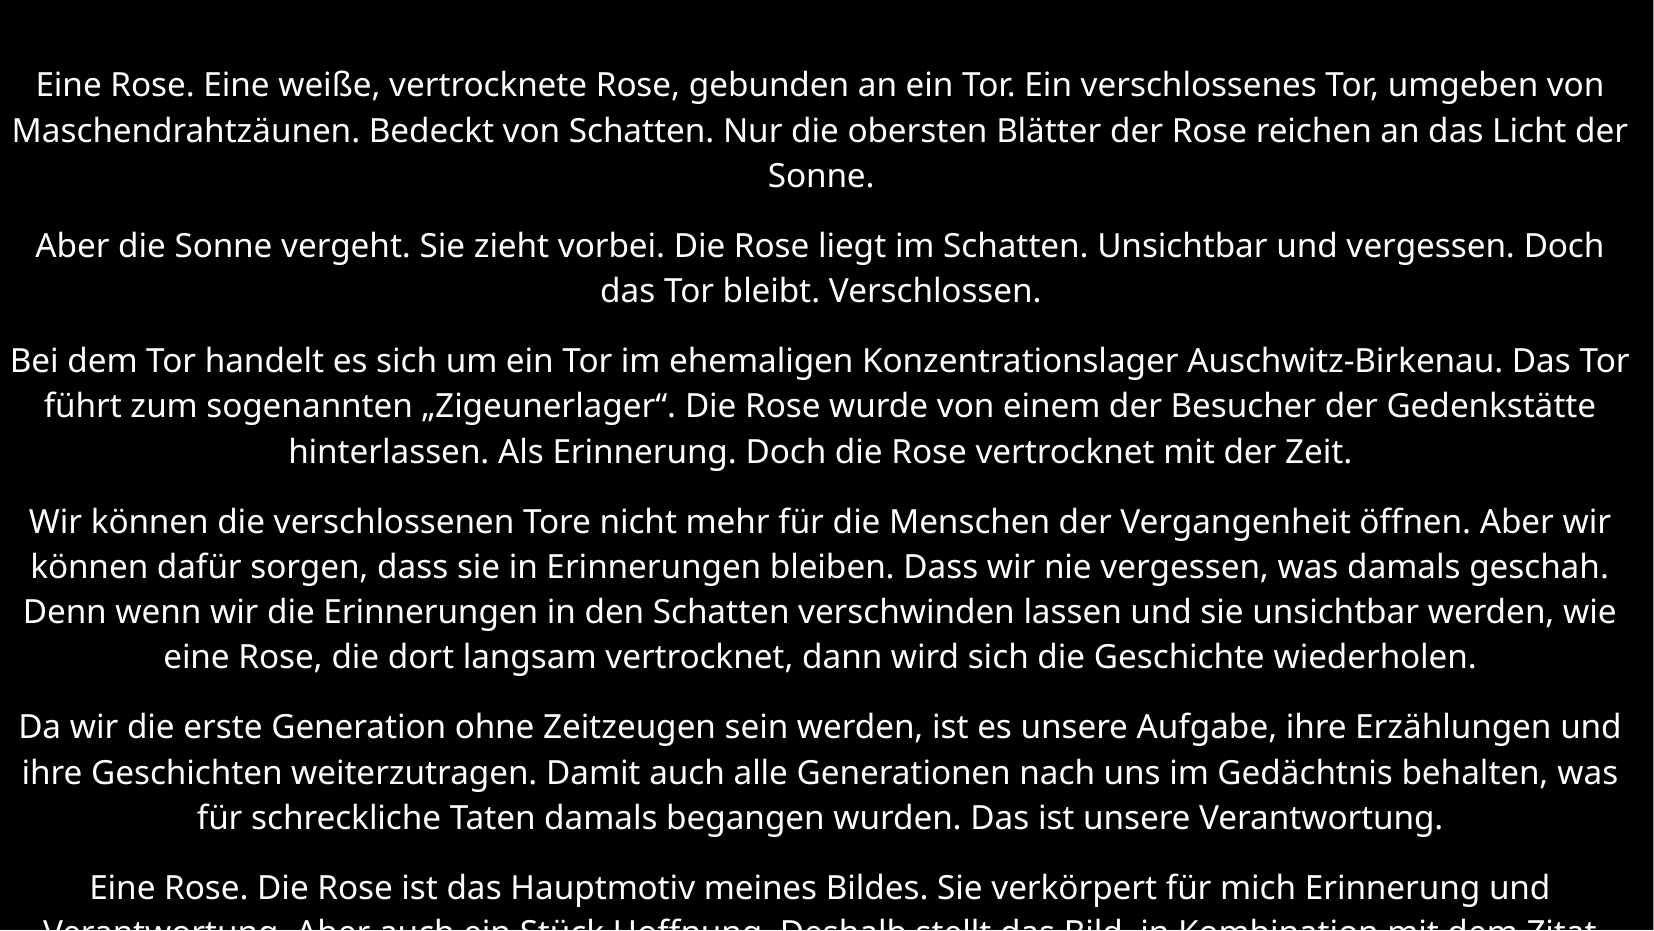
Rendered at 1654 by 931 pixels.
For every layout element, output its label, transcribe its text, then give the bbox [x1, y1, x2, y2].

text_box Eine Rose. Eine weiße, vertrocknete Rose, gebunden an ein Tor. Ein verschlossenes Tor, umgeben von Maschendrahtzäunen. Bedeckt von Schatten. Nur die obersten Blätter der Rose reichen an das Licht der Sonne. Aber die Sonne vergeht. Sie zieht vorbei. Die Rose liegt im Schatten. Unsichtbar und vergessen. Doch das Tor bleibt. Verschlossen. Bei dem Tor handelt es sich um ein Tor im ehemaligen Konzentrationslager Auschwitz-Birkenau. Das Tor führt zum sogenannten „Zigeunerlager“. Die Rose wurde von einem der Besucher der Gedenkstätte hinterlassen. Als Erinnerung. Doch die Rose vertrocknet mit der Zeit. Wir können die verschlossenen Tore nicht mehr für die Menschen der Vergangenheit öffnen. Aber wir können dafür sorgen, dass sie in Erinnerungen bleiben. Dass wir nie vergessen, was damals geschah. Denn wenn wir die Erinnerungen in den Schatten verschwinden lassen und sie unsichtbar werden, wie eine Rose, die dort langsam vertrocknet, dann wird sich die Geschichte wiederholen. Da wir die erste Generation ohne Zeitzeugen sein werden, ist es unsere Aufgabe, ihre Erzählungen und ihre Geschichten weiterzutragen. Damit auch alle Generationen nach uns im Gedächtnis behalten, was für schreckliche Taten damals begangen wurden. Das ist unsere Verantwortung. Eine Rose. Die Rose ist das Hauptmotiv meines Bildes. Sie verkörpert für mich Erinnerung und Verantwortung. Aber auch ein Stück Hoffnung. Deshalb stellt das Bild, in Kombination mit dem Zitat über Verantwortung, für mich metaphorisch die Erinnerungskultur da. [0, 53, 1652, 886]
